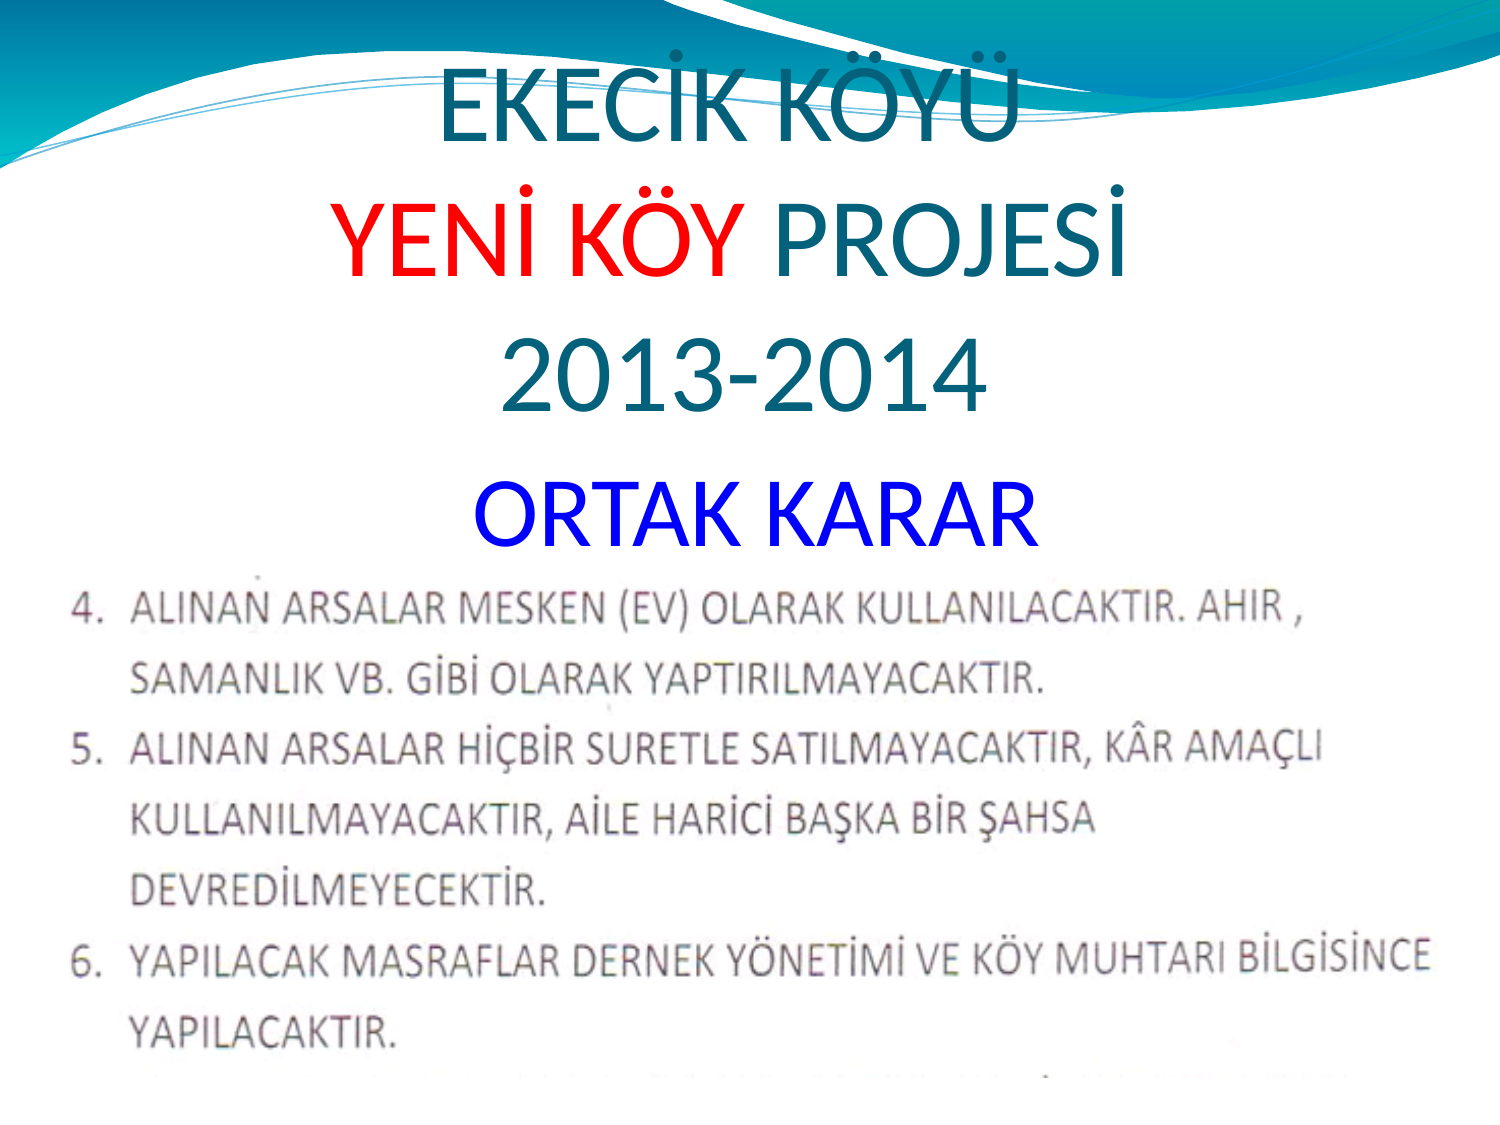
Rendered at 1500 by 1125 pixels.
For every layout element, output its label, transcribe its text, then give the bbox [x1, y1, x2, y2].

picture [58, 574, 1454, 1079]
title EKECİK KÖYÜ YENİ KÖY PROJESİ 2013-2014 ORTAK KARAR [58, 58, 1430, 539]
